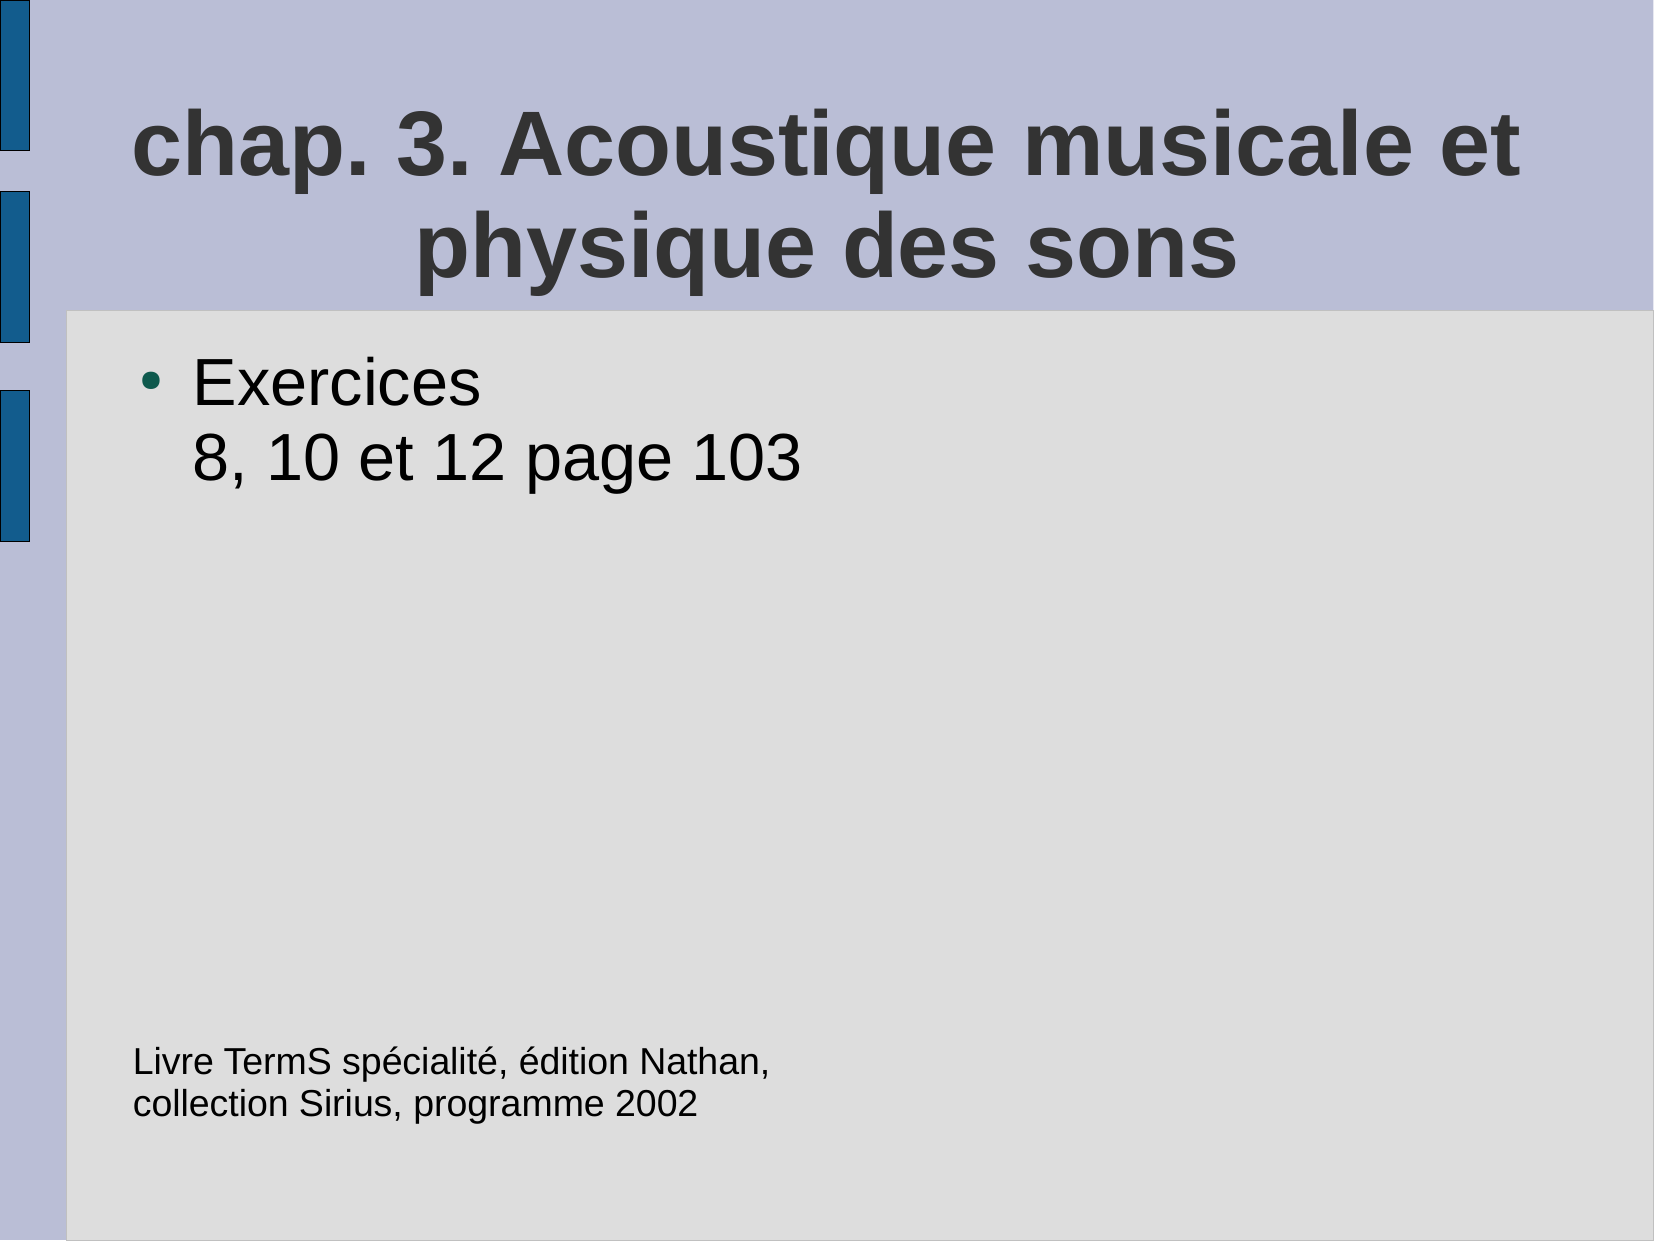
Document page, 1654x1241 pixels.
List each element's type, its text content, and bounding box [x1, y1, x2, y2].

title chap. 3. Acoustique musicale et physique des sons [121, 92, 1534, 298]
text_box Livre TermS spécialité, édition Nathan, collection Sirius, programme 2002 [118, 1033, 886, 1133]
list Exercices 8, 10 et 12 page 103 [121, 344, 1534, 1112]
